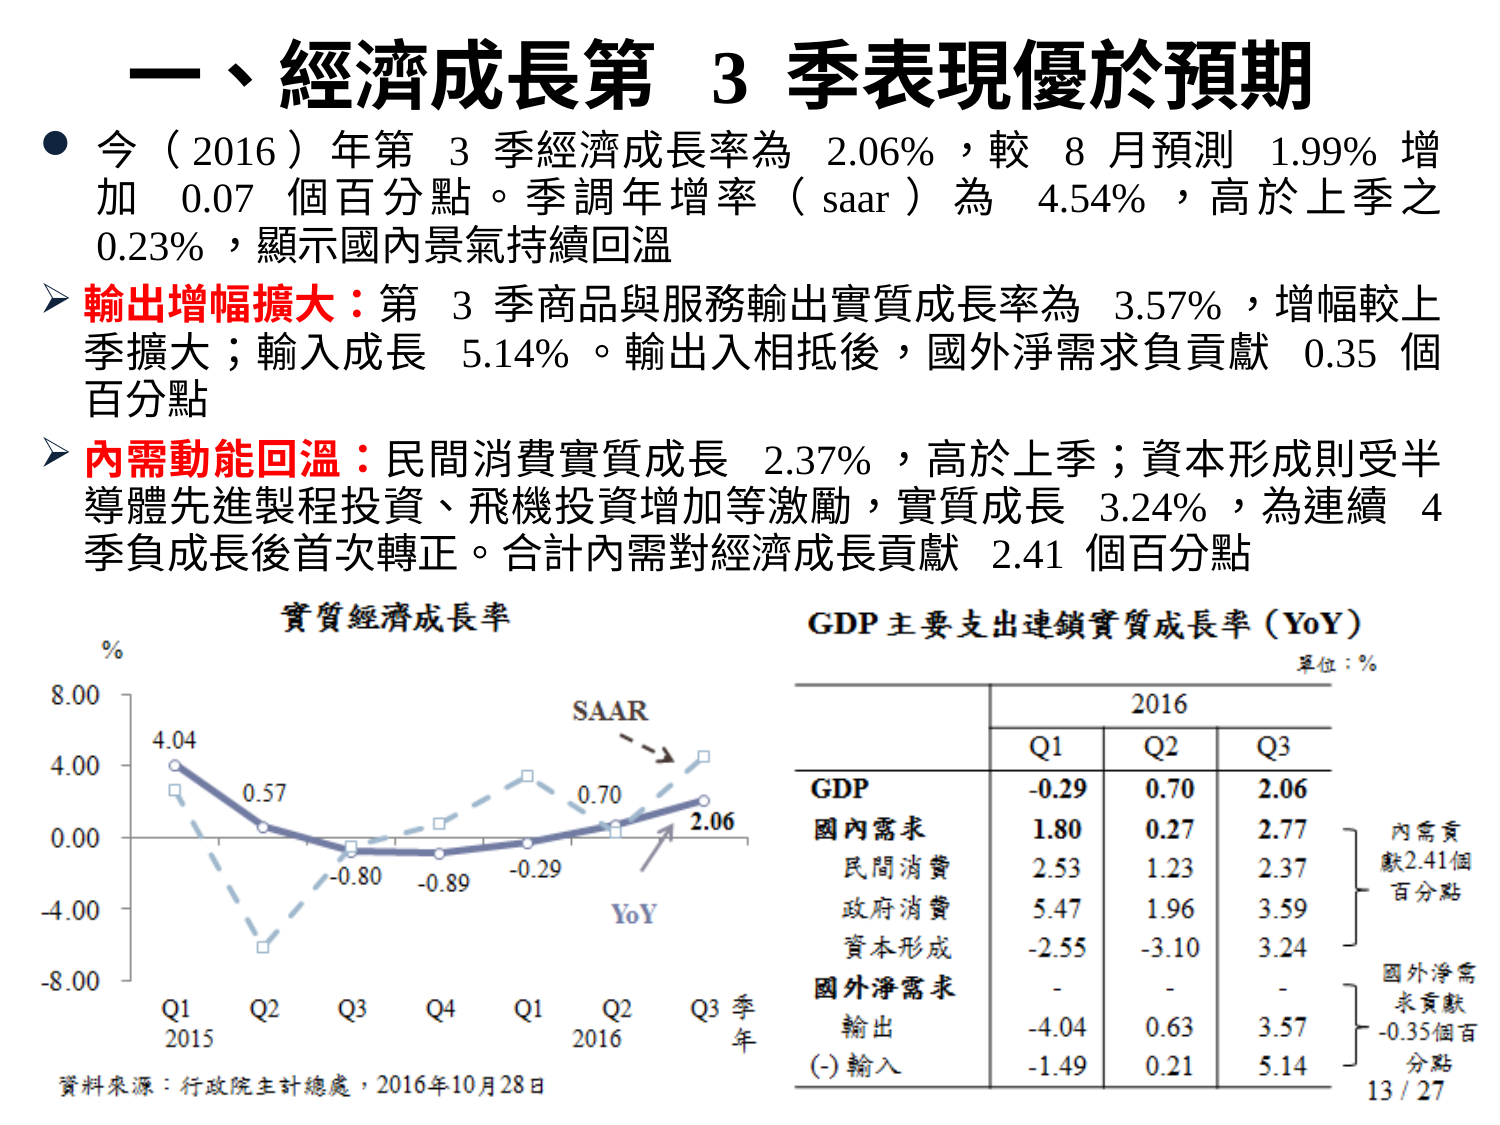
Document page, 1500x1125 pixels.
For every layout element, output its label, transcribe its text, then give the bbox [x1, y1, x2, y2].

picture [35, 590, 1486, 1111]
title 一、經濟成長第 3 季表現優於預期 [58, 10, 1385, 138]
text_box 今（2016）年第 3 季經濟成長率為 2.06%，較 8 月預測 1.99% 增加 0.07 個百分點。季調年增率（saar）為 4.54%，高於上季之 0.23%，顯示國內景氣持續回溫 輸出增幅擴大：第 3 季商品與服務輸出實質成長率為 3.57%，增幅較上季擴大；輸入成長 5.14%。輸出入相抵後，國外淨需求負貢獻 0.35 個百分點 內需動能回溫：民間消費實質成長 2.37%，高於上季；資本形成則受半導體先進製程投資、飛機投資增加等激勵，實質成長 3.24%，為連續 4 季負成長後首次轉正。合計內需對經濟成長貢獻 2.41 個百分點 [0, 101, 1483, 597]
